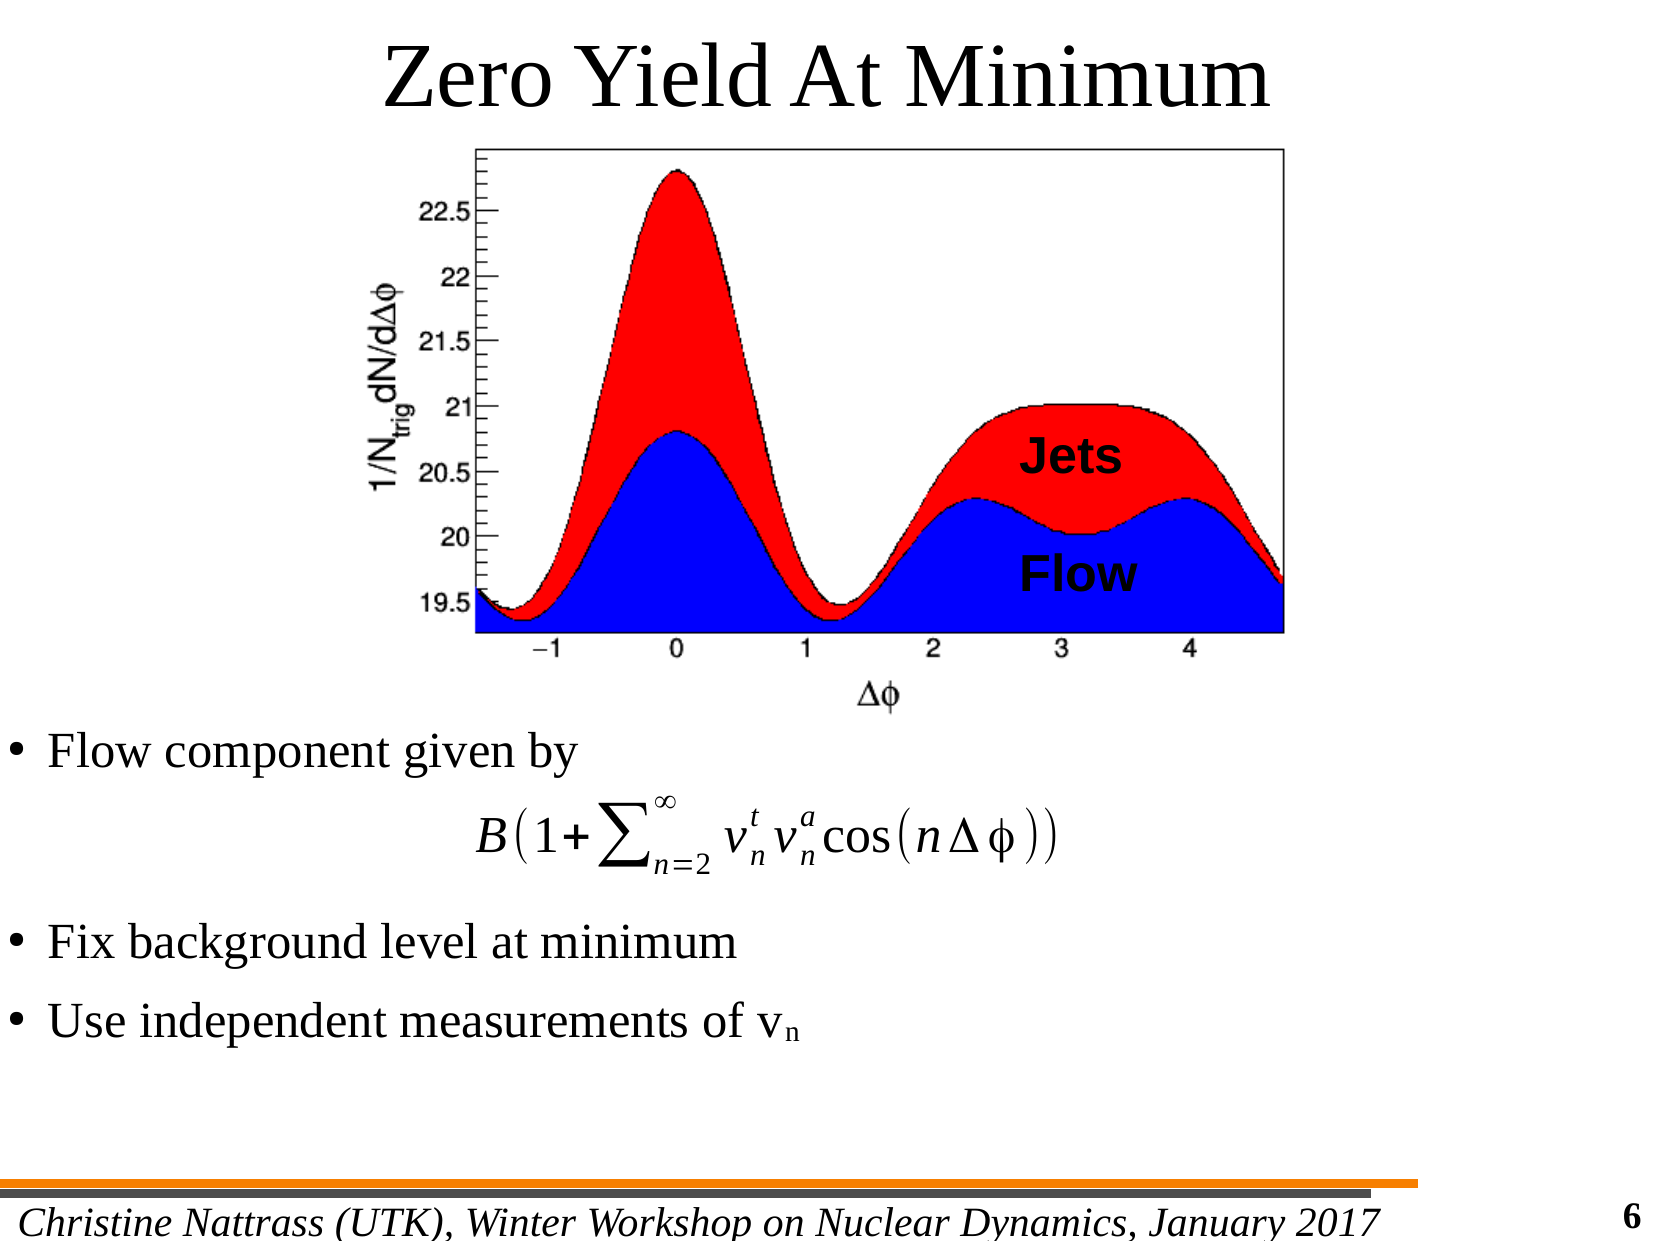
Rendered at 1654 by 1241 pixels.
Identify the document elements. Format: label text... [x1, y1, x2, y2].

list Flow component given by Fix background level at minimum Use independent measurements of vn [0, 722, 1483, 1053]
title Zero Yield At Minimum [82, 15, 1571, 136]
picture [358, 138, 1291, 723]
chart [467, 795, 1066, 882]
text_box Flow [1005, 536, 1186, 611]
text_box Jets [1005, 418, 1186, 493]
